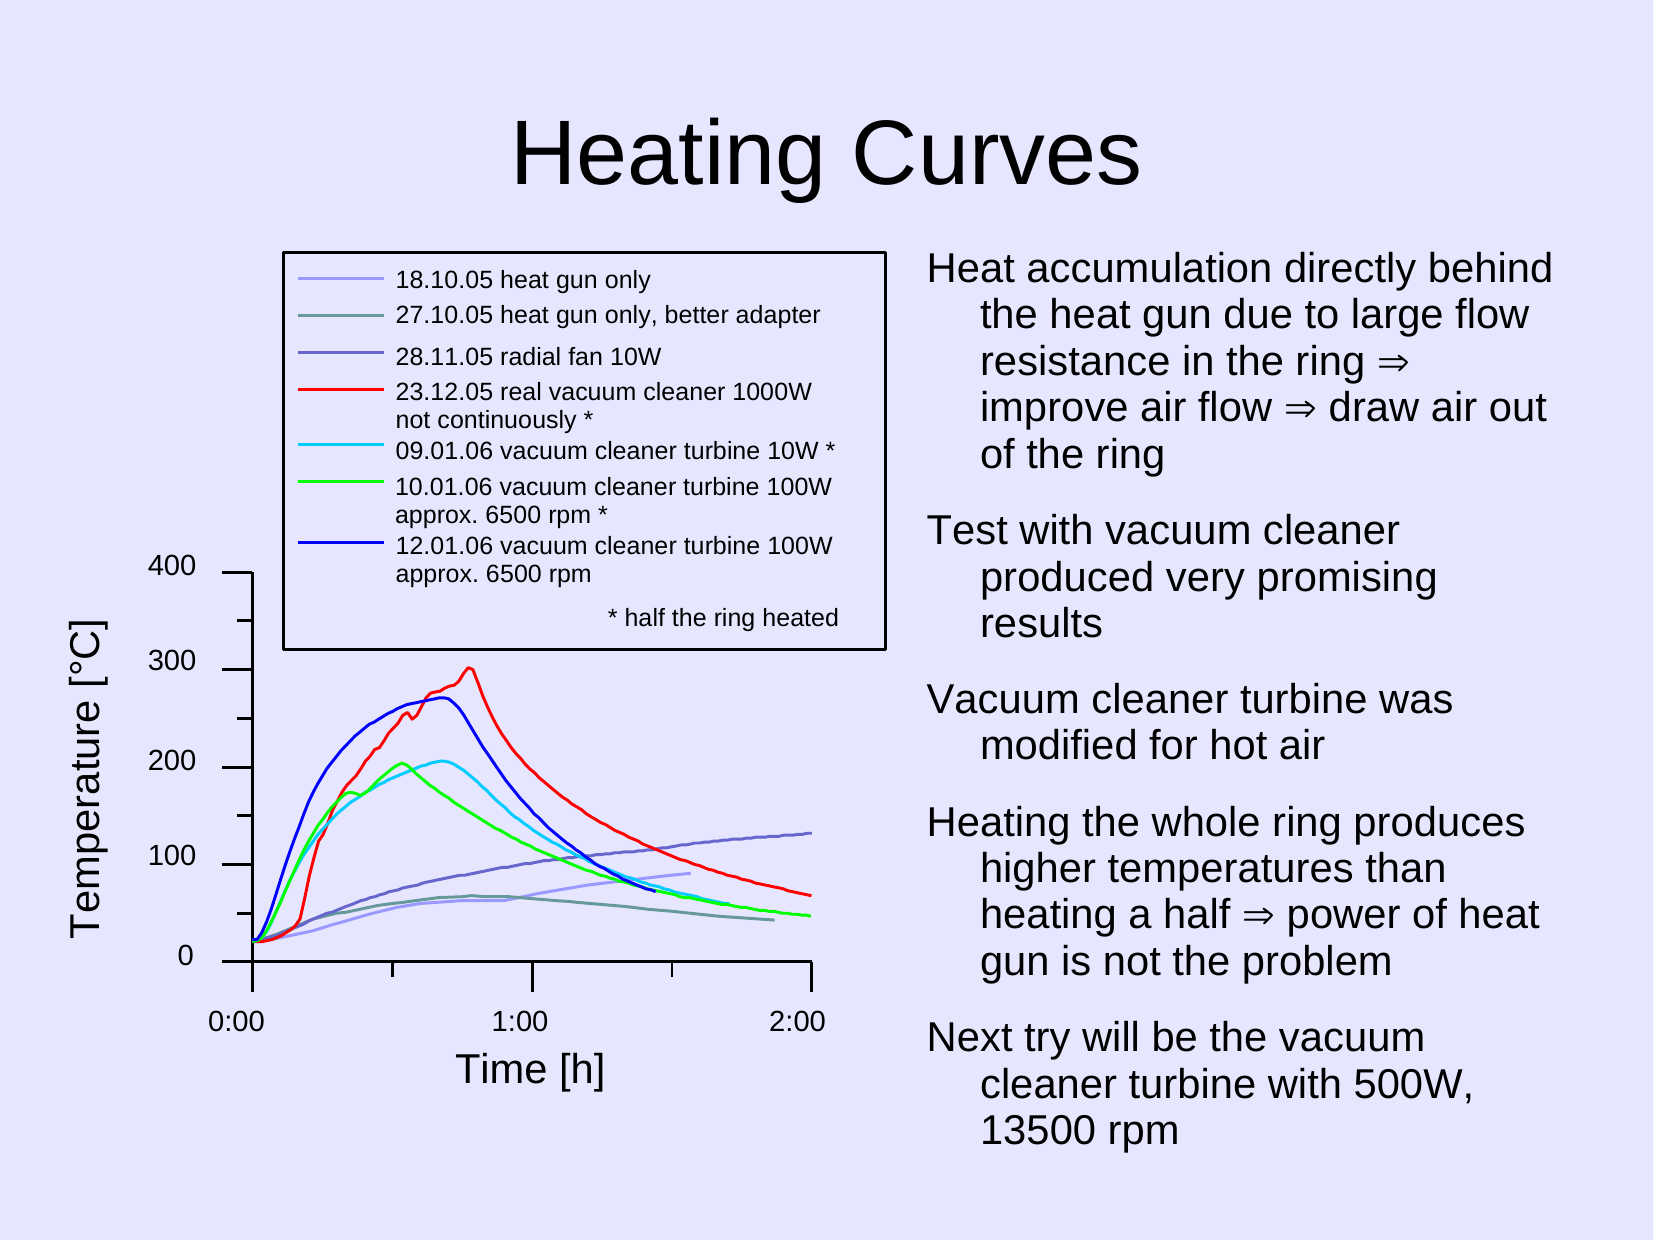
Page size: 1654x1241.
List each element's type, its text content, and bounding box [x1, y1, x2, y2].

list Heat accumulation directly behind the heat gun due to large flow resistance in the ring ⇒ improve air flow ⇒ draw air out of the ring Test with vacuum cleaner produced very promising results Vacuum cleaner turbine was modified for hot air Heating the whole ring produces higher temperatures than heating a half ⇒ power of heat gun is not the problem Next try will be the vacuum cleaner turbine with 500W, 13500 rpm [909, 244, 1565, 1167]
title Heating Curves [82, 49, 1571, 257]
text_box 12.01.06 vacuum cleaner turbine 100W approx. 6500 rpm [395, 531, 836, 588]
text_box 0:00 [208, 1005, 266, 1039]
text_box * half the ring heated [607, 604, 841, 633]
text_box Time [h] [454, 1045, 606, 1093]
text_box Temperature [°C] [61, 618, 109, 940]
text_box 2:00 [769, 1005, 827, 1039]
text_box 100 [147, 838, 197, 872]
text_box 27.10.05 heat gun only, better adapter [395, 301, 822, 330]
text_box 18.10.05 heat gun only [395, 265, 652, 294]
text_box 400 [147, 549, 197, 583]
text_box 1:00 [491, 1005, 549, 1039]
text_box 28.11.05 radial fan 10W [395, 342, 664, 371]
text_box 09.01.06 vacuum cleaner turbine 10W * [395, 437, 838, 466]
text_box 10.01.06 vacuum cleaner turbine 100W approx. 6500 rpm * [395, 472, 835, 529]
text_box 0 [177, 939, 194, 972]
text_box 23.12.05 real vacuum cleaner 1000W not continuously * [395, 378, 815, 435]
text_box 200 [147, 744, 197, 778]
text_box 300 [147, 643, 197, 677]
